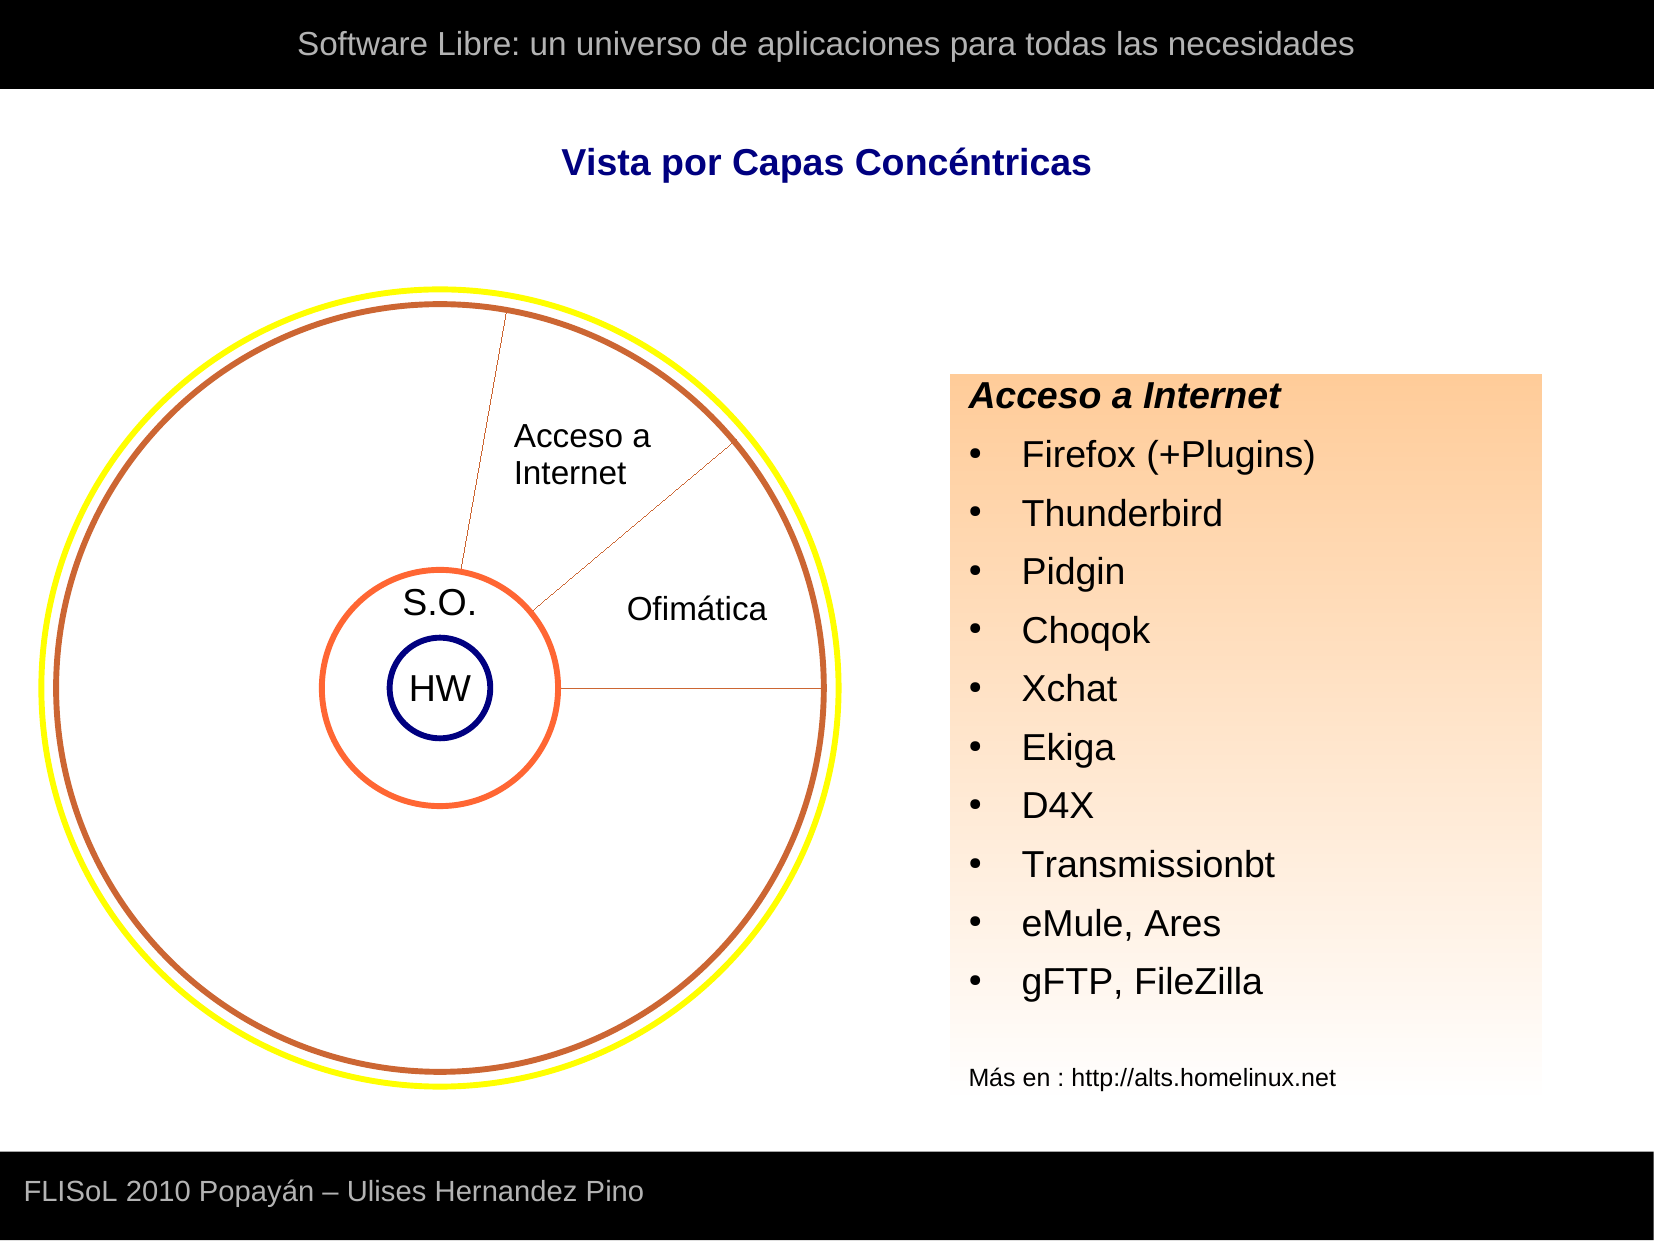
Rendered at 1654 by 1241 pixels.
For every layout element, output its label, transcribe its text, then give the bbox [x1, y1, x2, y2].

text_box Acceso a Internet [499, 409, 666, 499]
text_box Ofimática [612, 582, 783, 635]
text_box S.O. [321, 569, 559, 807]
title Vista por Capas Concéntricas [82, 125, 1571, 200]
list Acceso a Internet Firefox (+Plugins) Thunderbird Pidgin Choqok Xchat Ekiga D4X Transmissionbt eMule, Ares gFTP, FileZilla Más en : http://alts.homelinux.net [950, 374, 1542, 1096]
text_box HW [389, 637, 491, 739]
